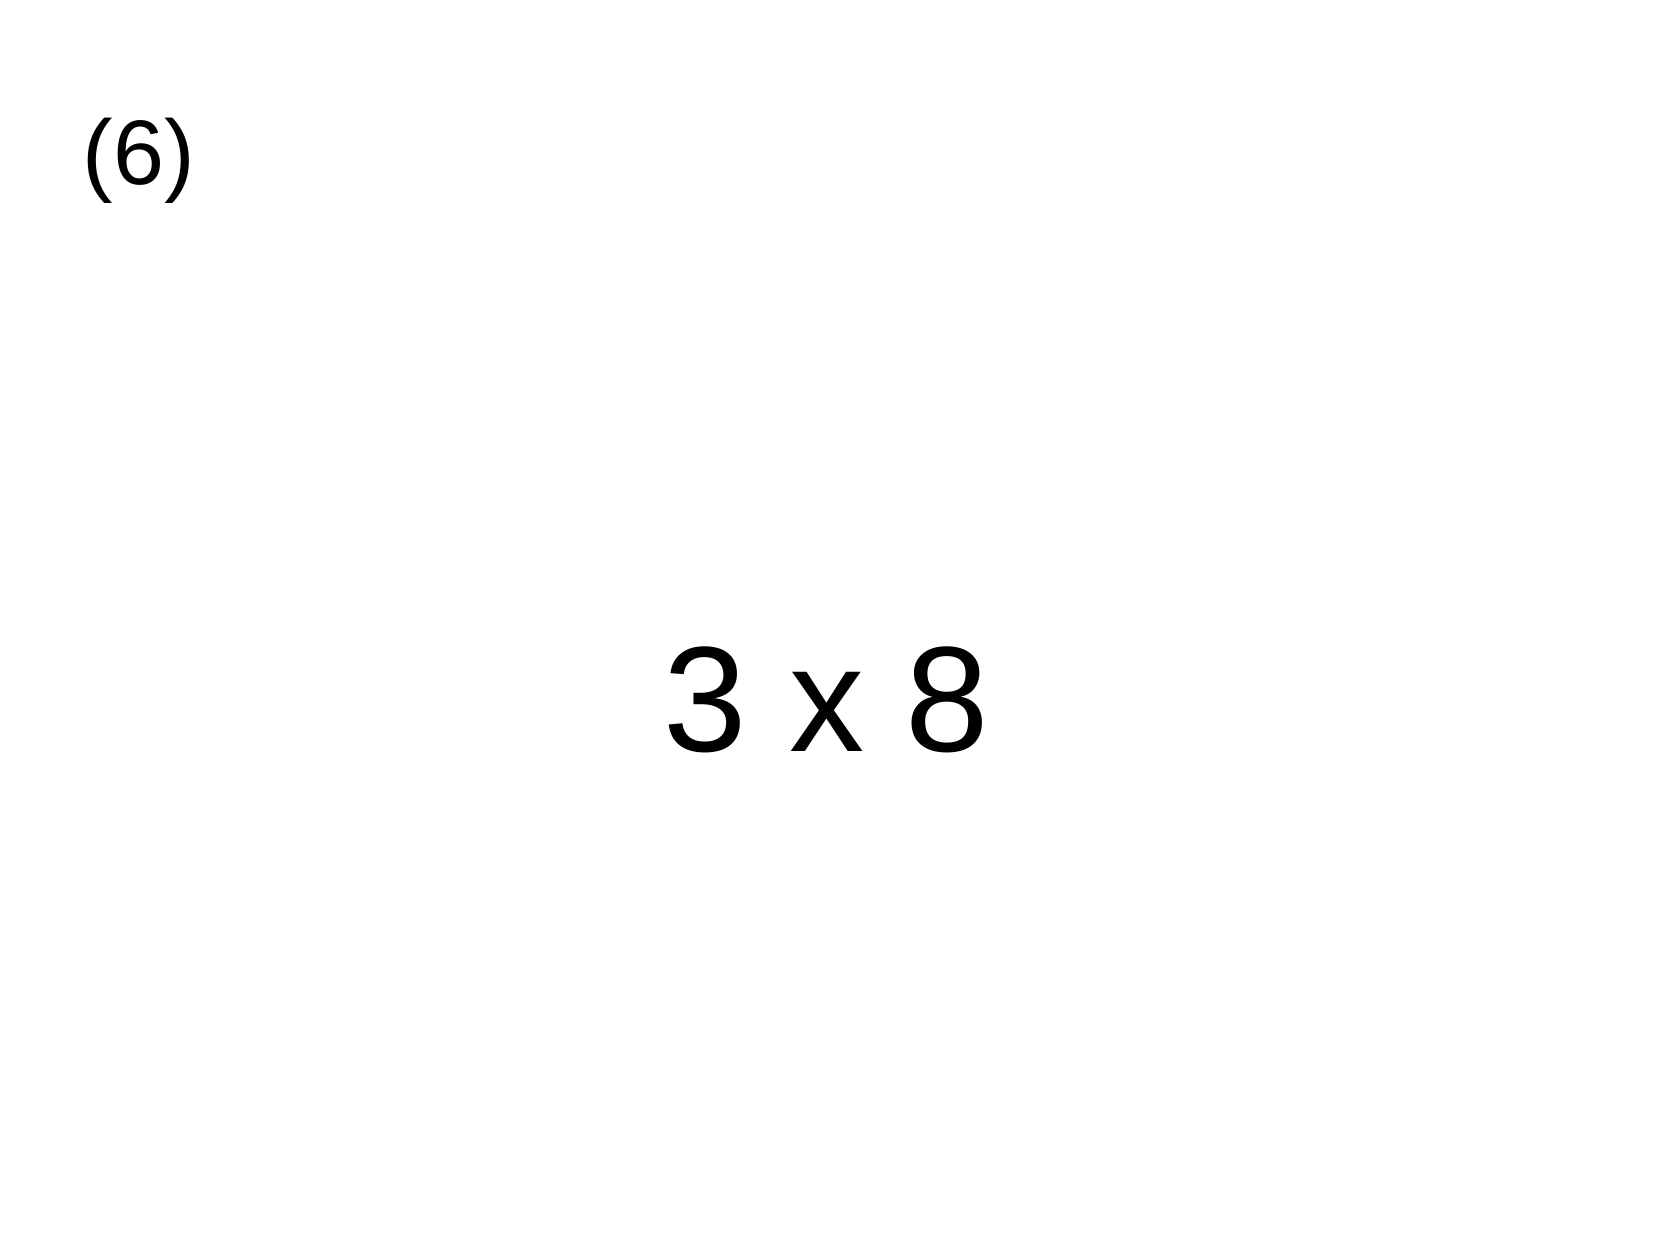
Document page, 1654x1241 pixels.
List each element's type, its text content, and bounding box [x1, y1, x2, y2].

title (6) [82, 49, 1571, 257]
subtitle 3 x 8 [82, 297, 1571, 1102]
